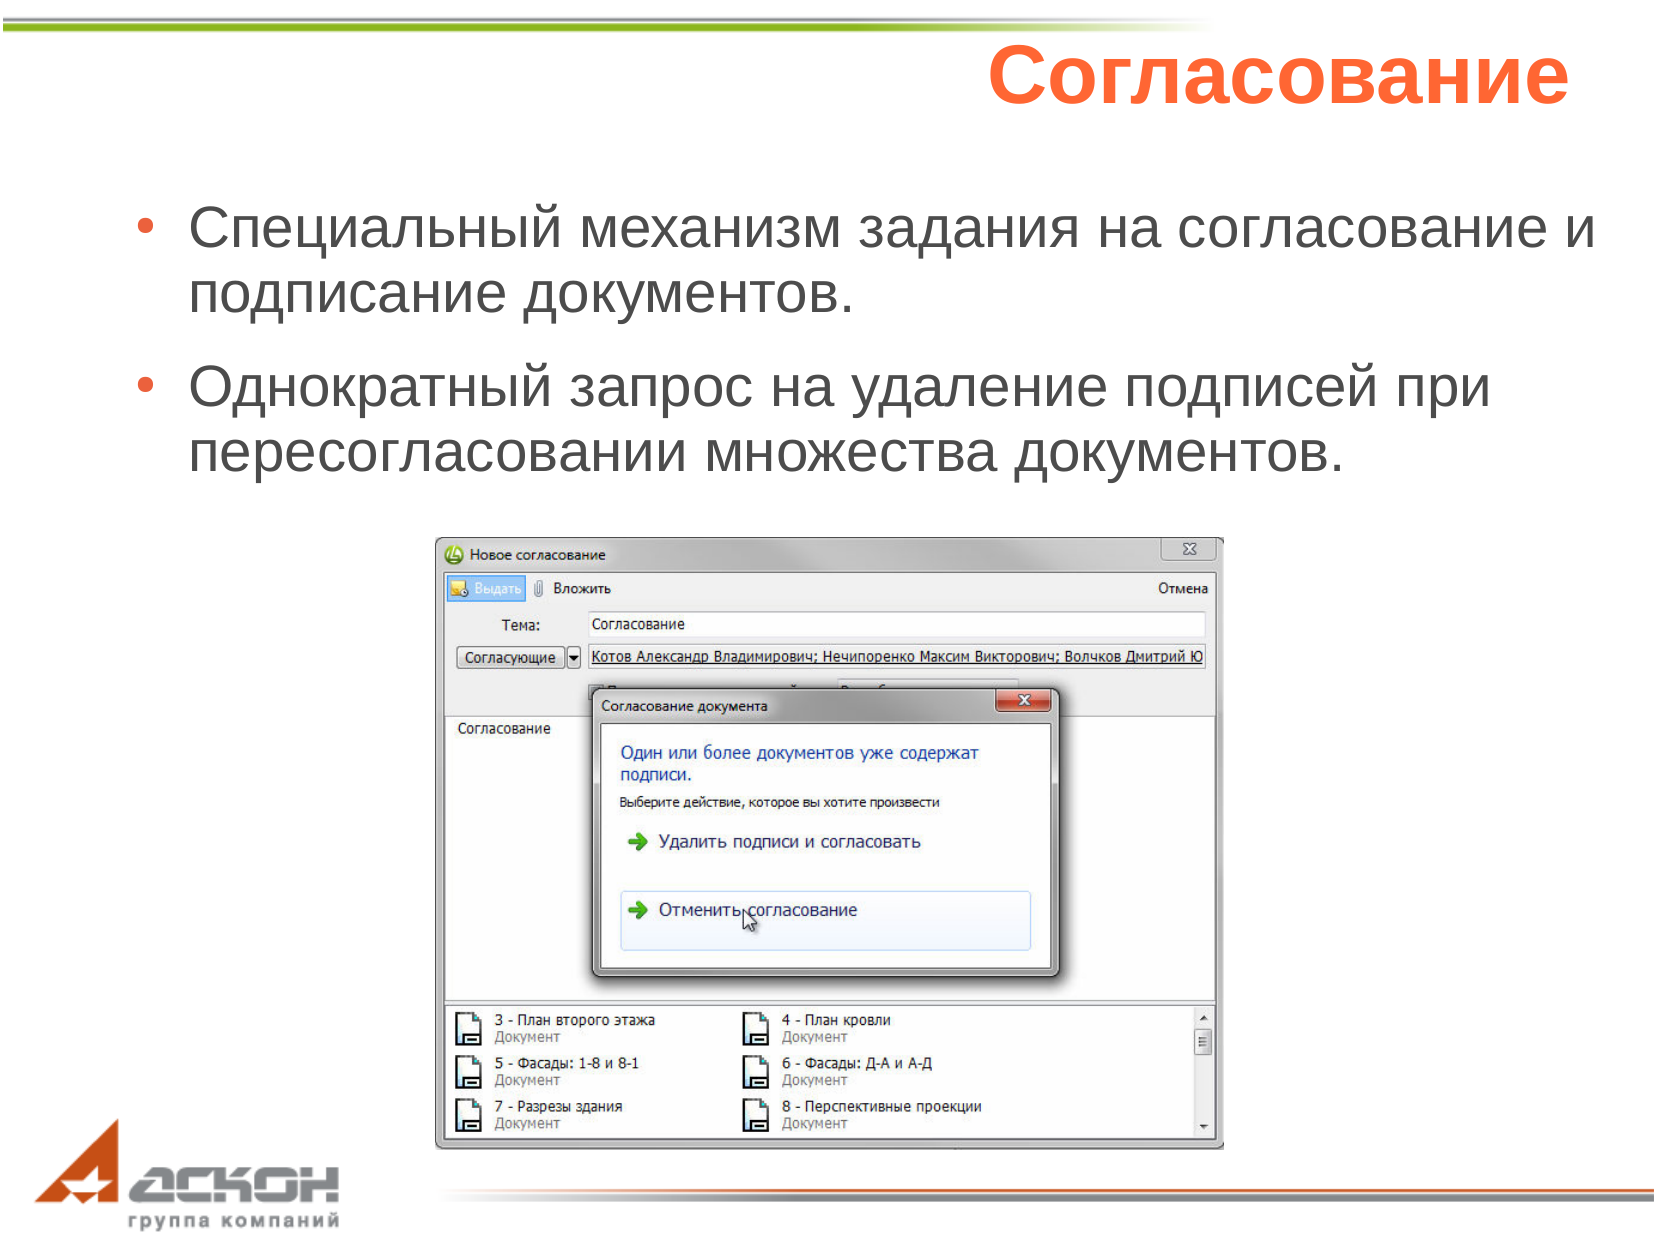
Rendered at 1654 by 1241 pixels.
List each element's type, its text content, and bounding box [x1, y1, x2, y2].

title Согласование [82, 28, 1571, 122]
picture [3, 0, 1654, 1241]
list Специальный механизм задания на согласование и подписание документов. Однократный запрос на удаление подписей при пересогласовании множества документов. [117, 194, 1606, 486]
